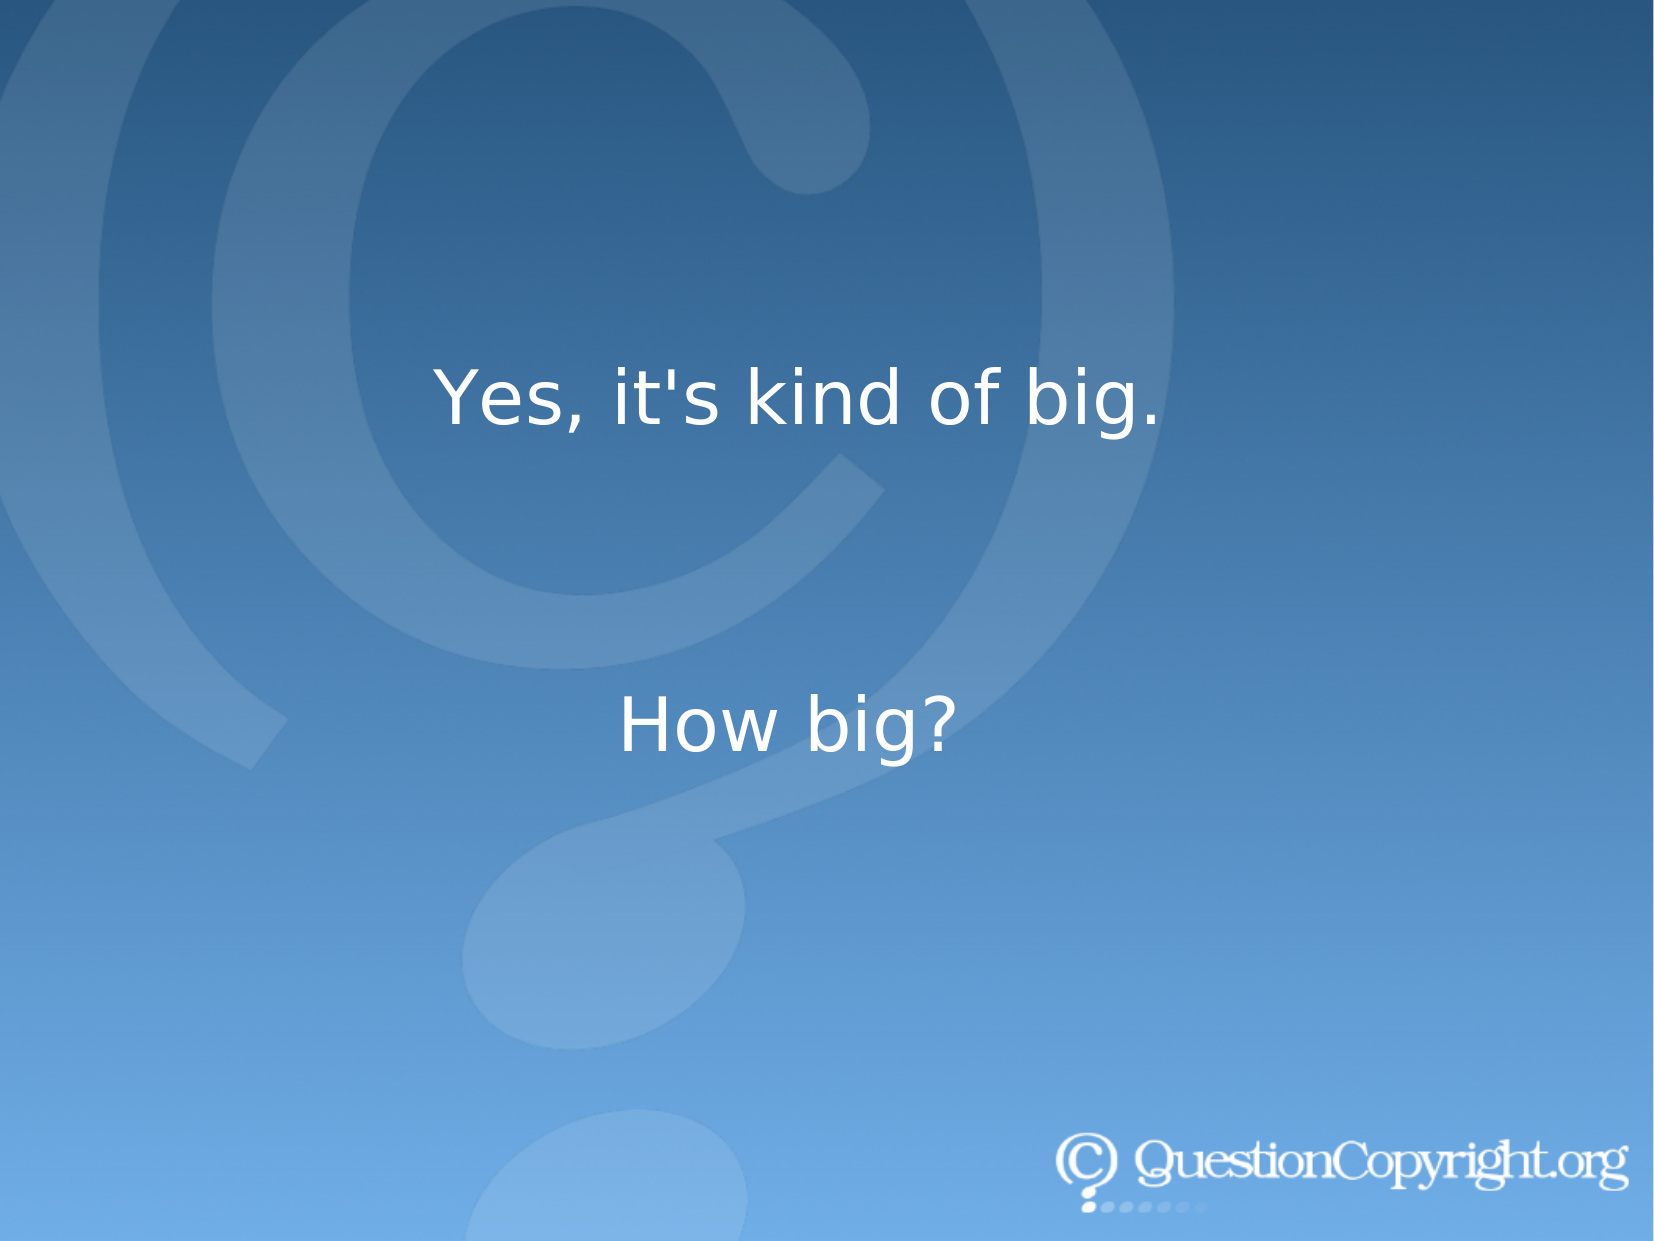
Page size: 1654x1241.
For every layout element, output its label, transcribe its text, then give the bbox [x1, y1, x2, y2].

text_box How big? [602, 675, 976, 778]
text_box Yes, it's kind of big. [418, 347, 1179, 451]
picture [0, 0, 1654, 1241]
